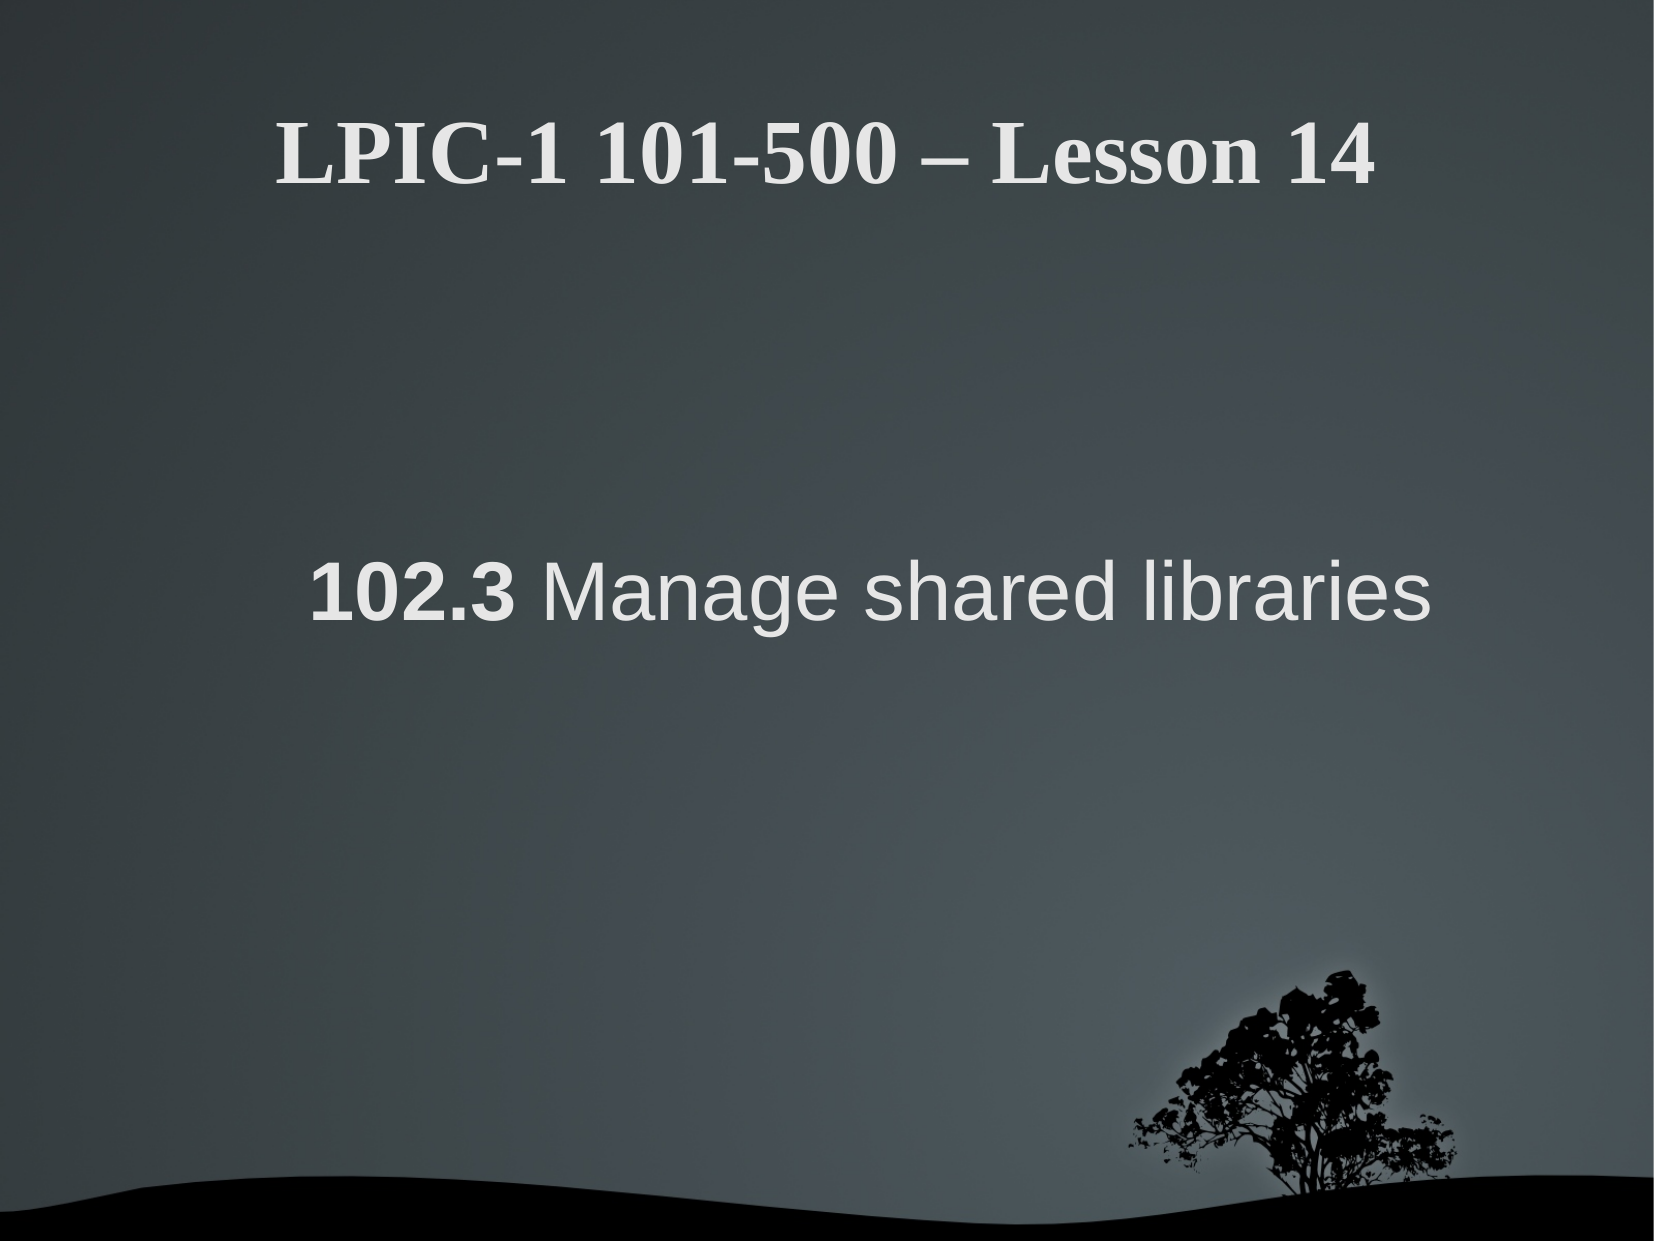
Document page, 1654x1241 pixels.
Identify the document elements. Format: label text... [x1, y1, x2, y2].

list 102.3 Manage shared libraries [82, 290, 1571, 1109]
picture [0, 0, 1654, 1241]
title LPIC-1 101-500 – Lesson 14 [82, 49, 1571, 257]
